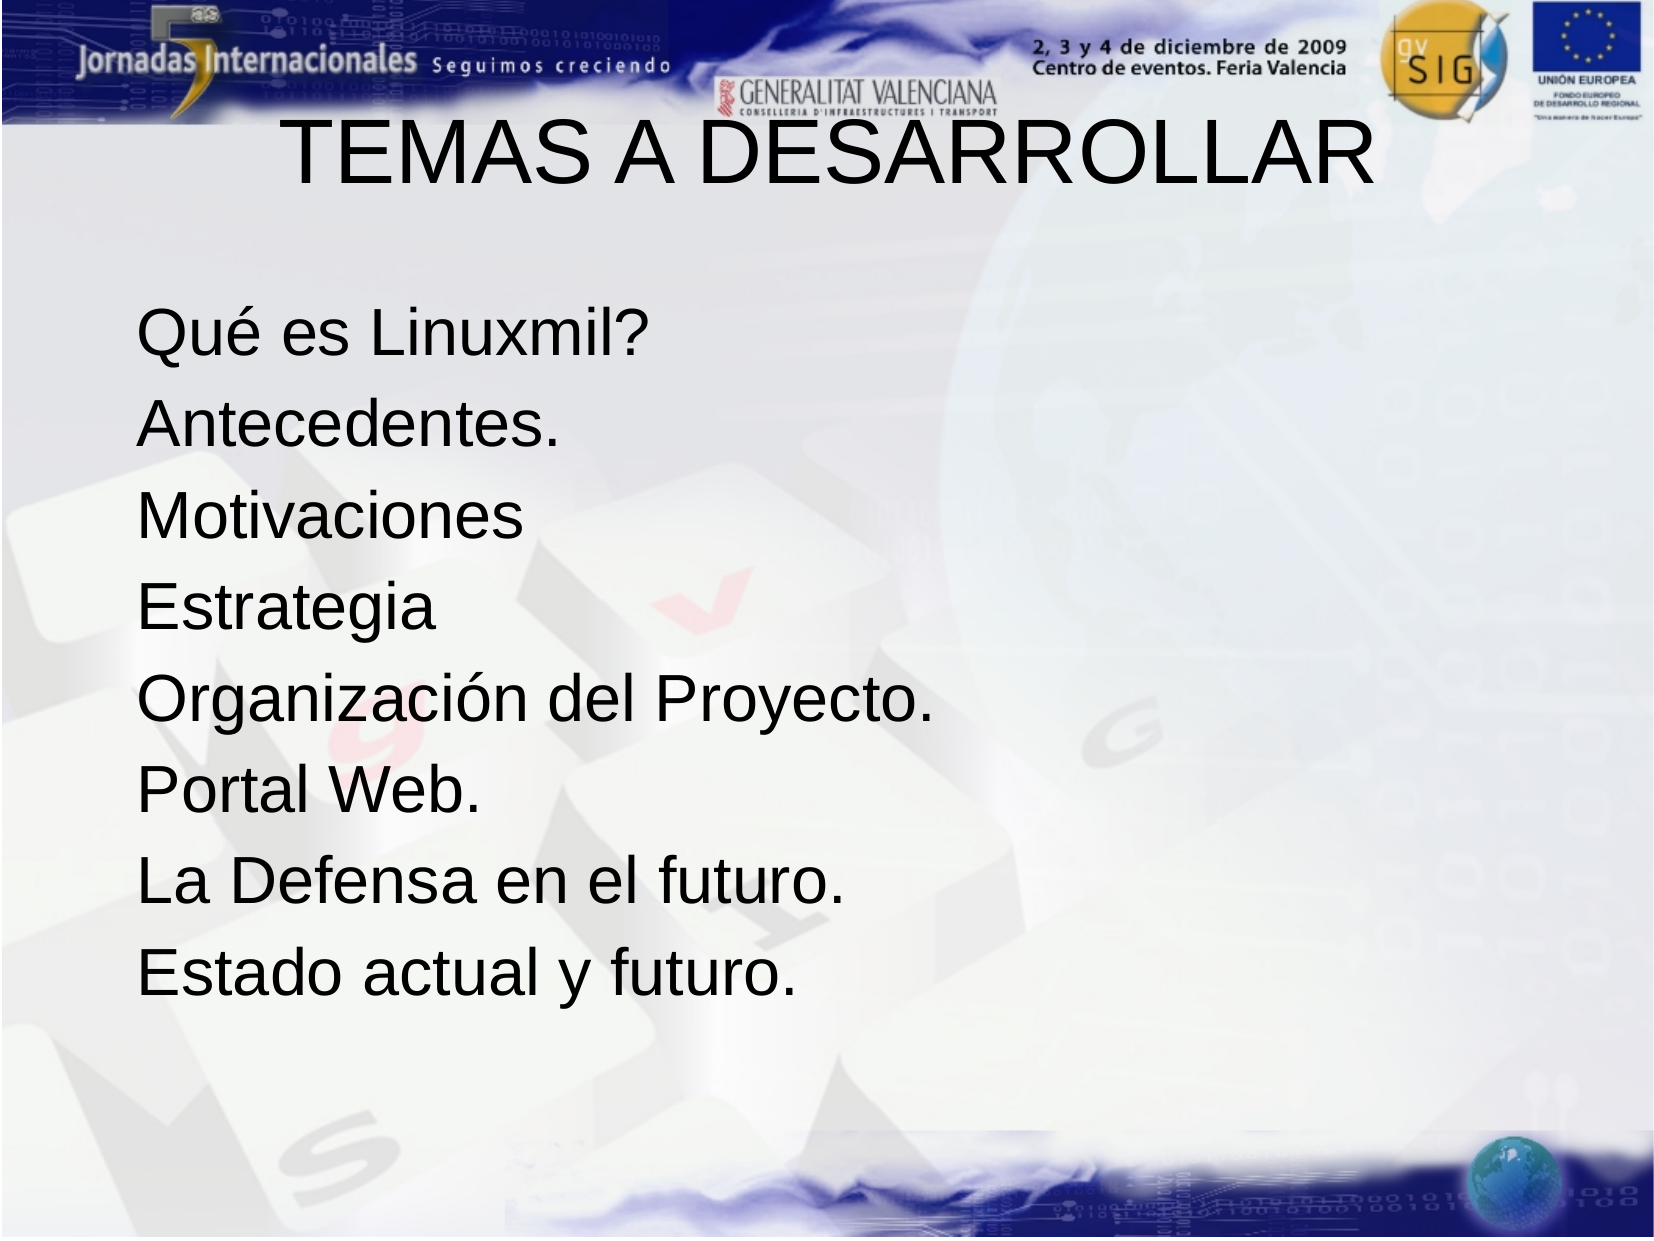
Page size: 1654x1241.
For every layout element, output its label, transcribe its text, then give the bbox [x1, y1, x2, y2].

title TEMAS A DESARROLLAR [84, 64, 1574, 239]
list Qué es Linuxmil? Antecedentes. Motivaciones Estrategia Organización del Proyecto. Portal Web. La Defensa en el futuro. Estado actual y futuro. [136, 203, 1411, 1093]
picture [2, 0, 1654, 1237]
